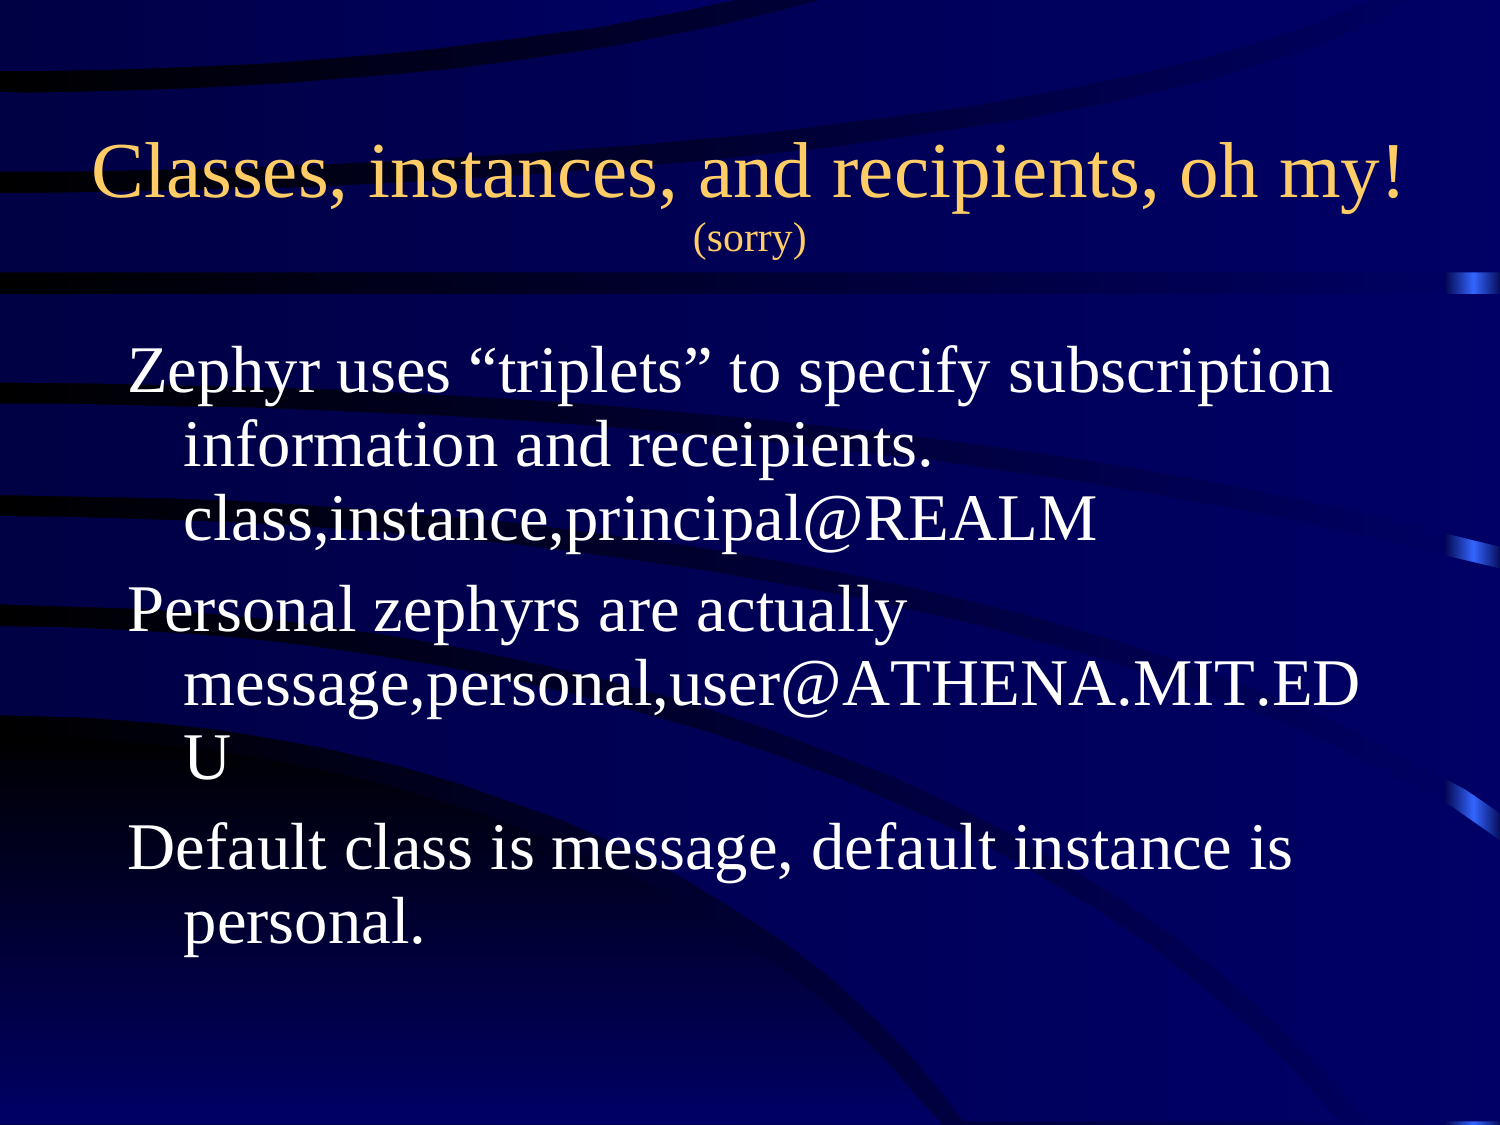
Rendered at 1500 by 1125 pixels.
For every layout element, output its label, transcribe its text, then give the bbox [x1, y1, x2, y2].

title Classes, instances, and recipients, oh my! (sorry) [50, 99, 1450, 288]
list Zephyr uses “triplets” to specify subscription information and receipients. class,instance,principal@REALM Personal zephyrs are actually message,personal,user@ATHENA.MIT.EDU Default class is message, default instance is personal. [112, 324, 1388, 1001]
